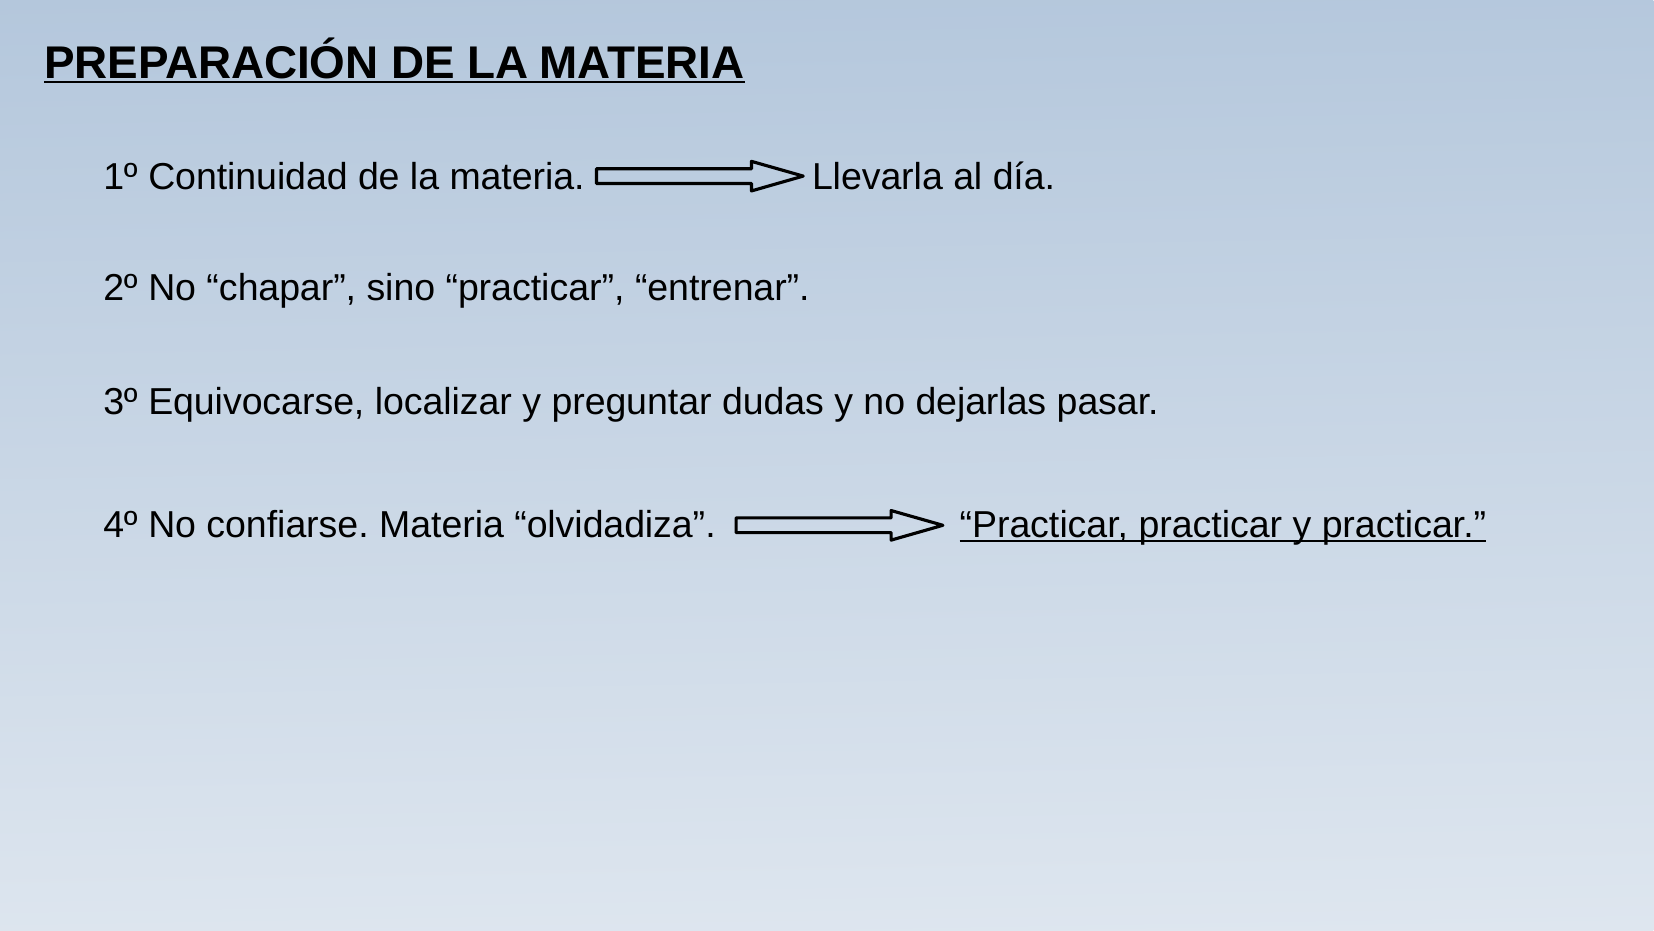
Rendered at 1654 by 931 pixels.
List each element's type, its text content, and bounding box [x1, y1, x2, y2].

text_box 1º Continuidad de la materia. [88, 147, 621, 214]
text_box 4º No confiarse. Materia “olvidadiza”. [88, 496, 739, 563]
text_box 2º No “chapar”, sino “practicar”, “entrenar”. [88, 258, 827, 325]
text_box Llevarla al día. [797, 147, 1329, 214]
text_box PREPARACIÓN DE LA MATERIA [29, 29, 1329, 96]
text_box “Practicar, practicar y practicar.” [944, 496, 1625, 563]
text_box 3º Equivocarse, localizar y preguntar dudas y no dejarlas pasar. [88, 373, 1477, 440]
